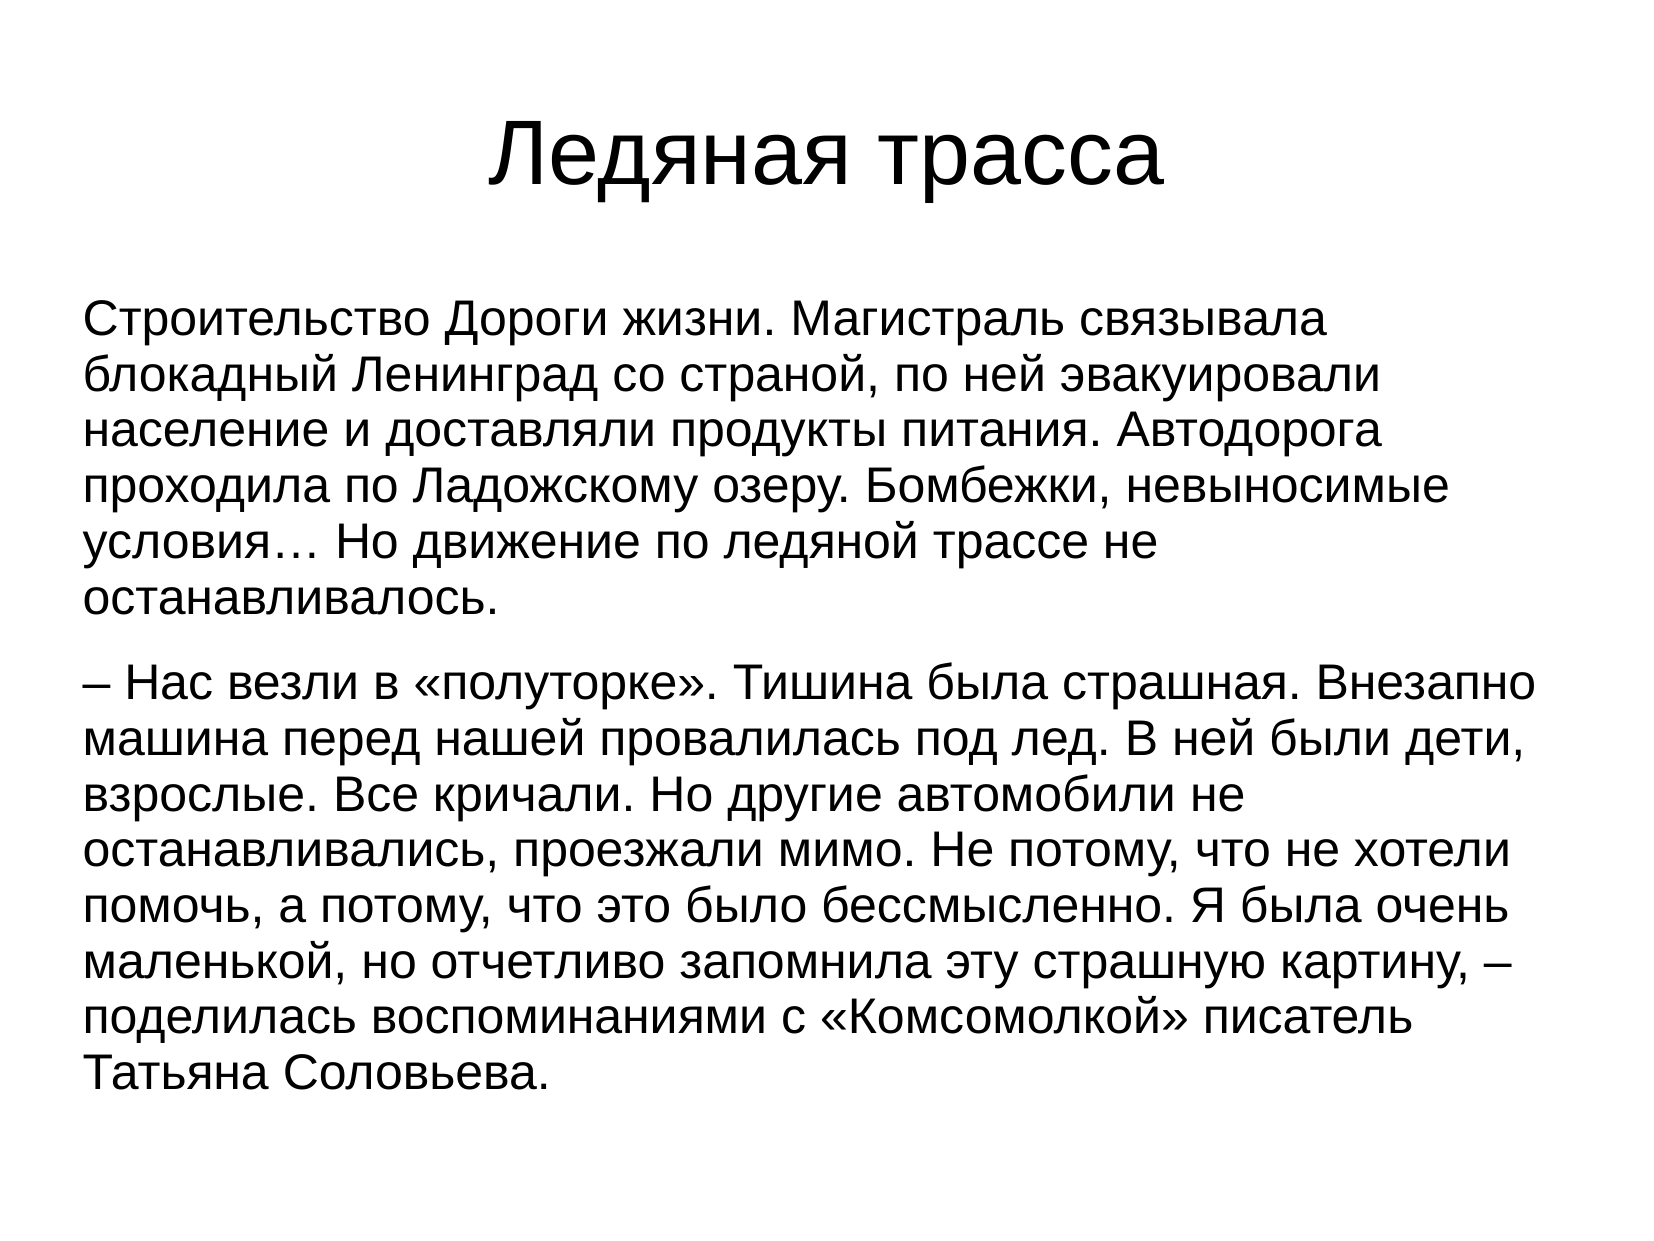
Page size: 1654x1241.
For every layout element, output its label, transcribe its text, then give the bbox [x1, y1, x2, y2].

list Строительство Дороги жизни. Магистраль связывала блокадный Ленинград со страной, по ней эвакуировали население и доставляли продукты питания. Автодорога проходила по Ладожскому озеру. Бомбежки, невыносимые условия… Но движение по ледяной трассе не останавливалось. – Нас везли в «полуторке». Тишина была страшная. Внезапно машина перед нашей провалилась под лед. В ней были дети, взрослые. Все кричали. Но другие автомобили не останавливались, проезжали мимо. Не потому, что не хотели помочь, а потому, что это было бессмысленно. Я была очень маленькой, но отчетливо запомнила эту страшную картину, – поделилась воспоминаниями с «Комсомолкой» писатель Татьяна Соловьева. [82, 290, 1571, 1109]
title Ледяная трасса [82, 49, 1571, 257]
